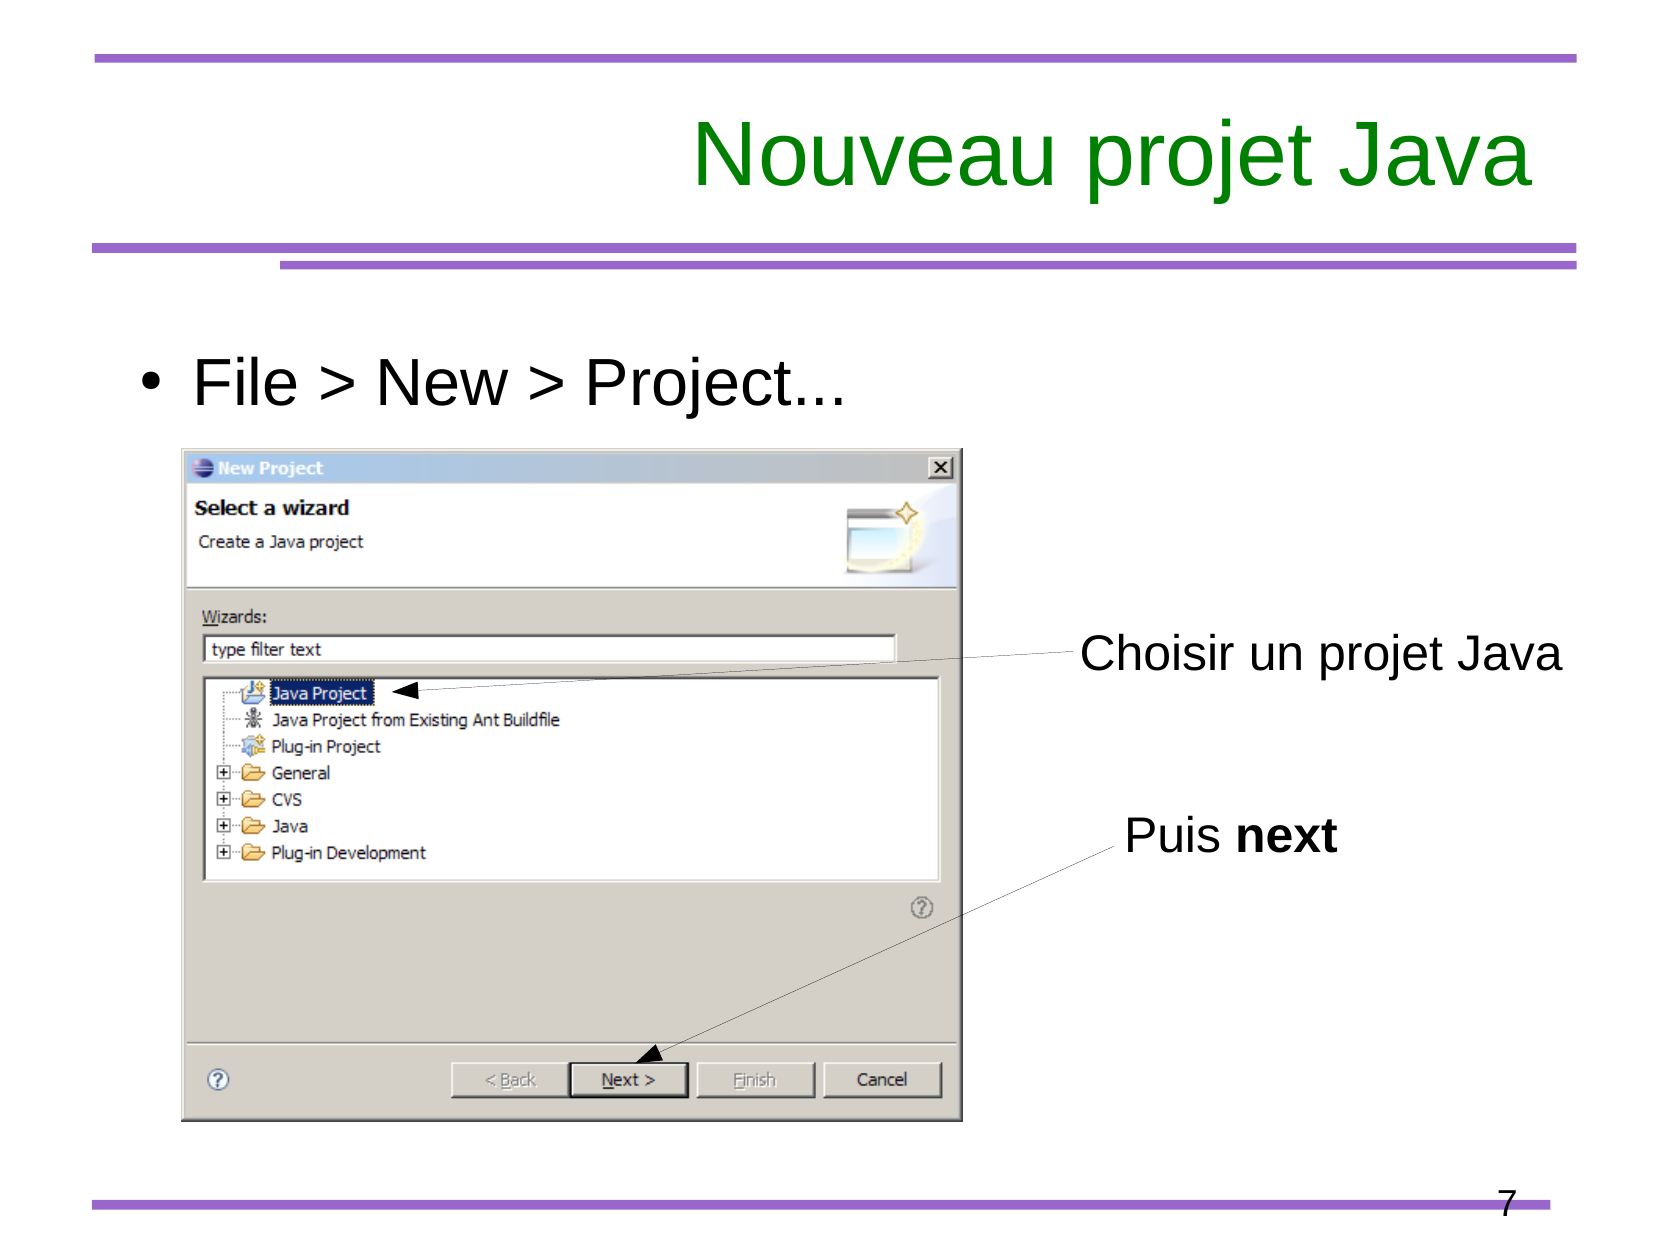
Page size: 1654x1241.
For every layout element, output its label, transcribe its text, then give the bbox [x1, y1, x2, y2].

title Nouveau projet Java [121, 49, 1534, 257]
picture [181, 448, 963, 1122]
text_box Choisir un projet Java [1079, 624, 1564, 681]
text_box Puis next [1124, 807, 1339, 864]
list File > New > Project... [121, 344, 1534, 1165]
